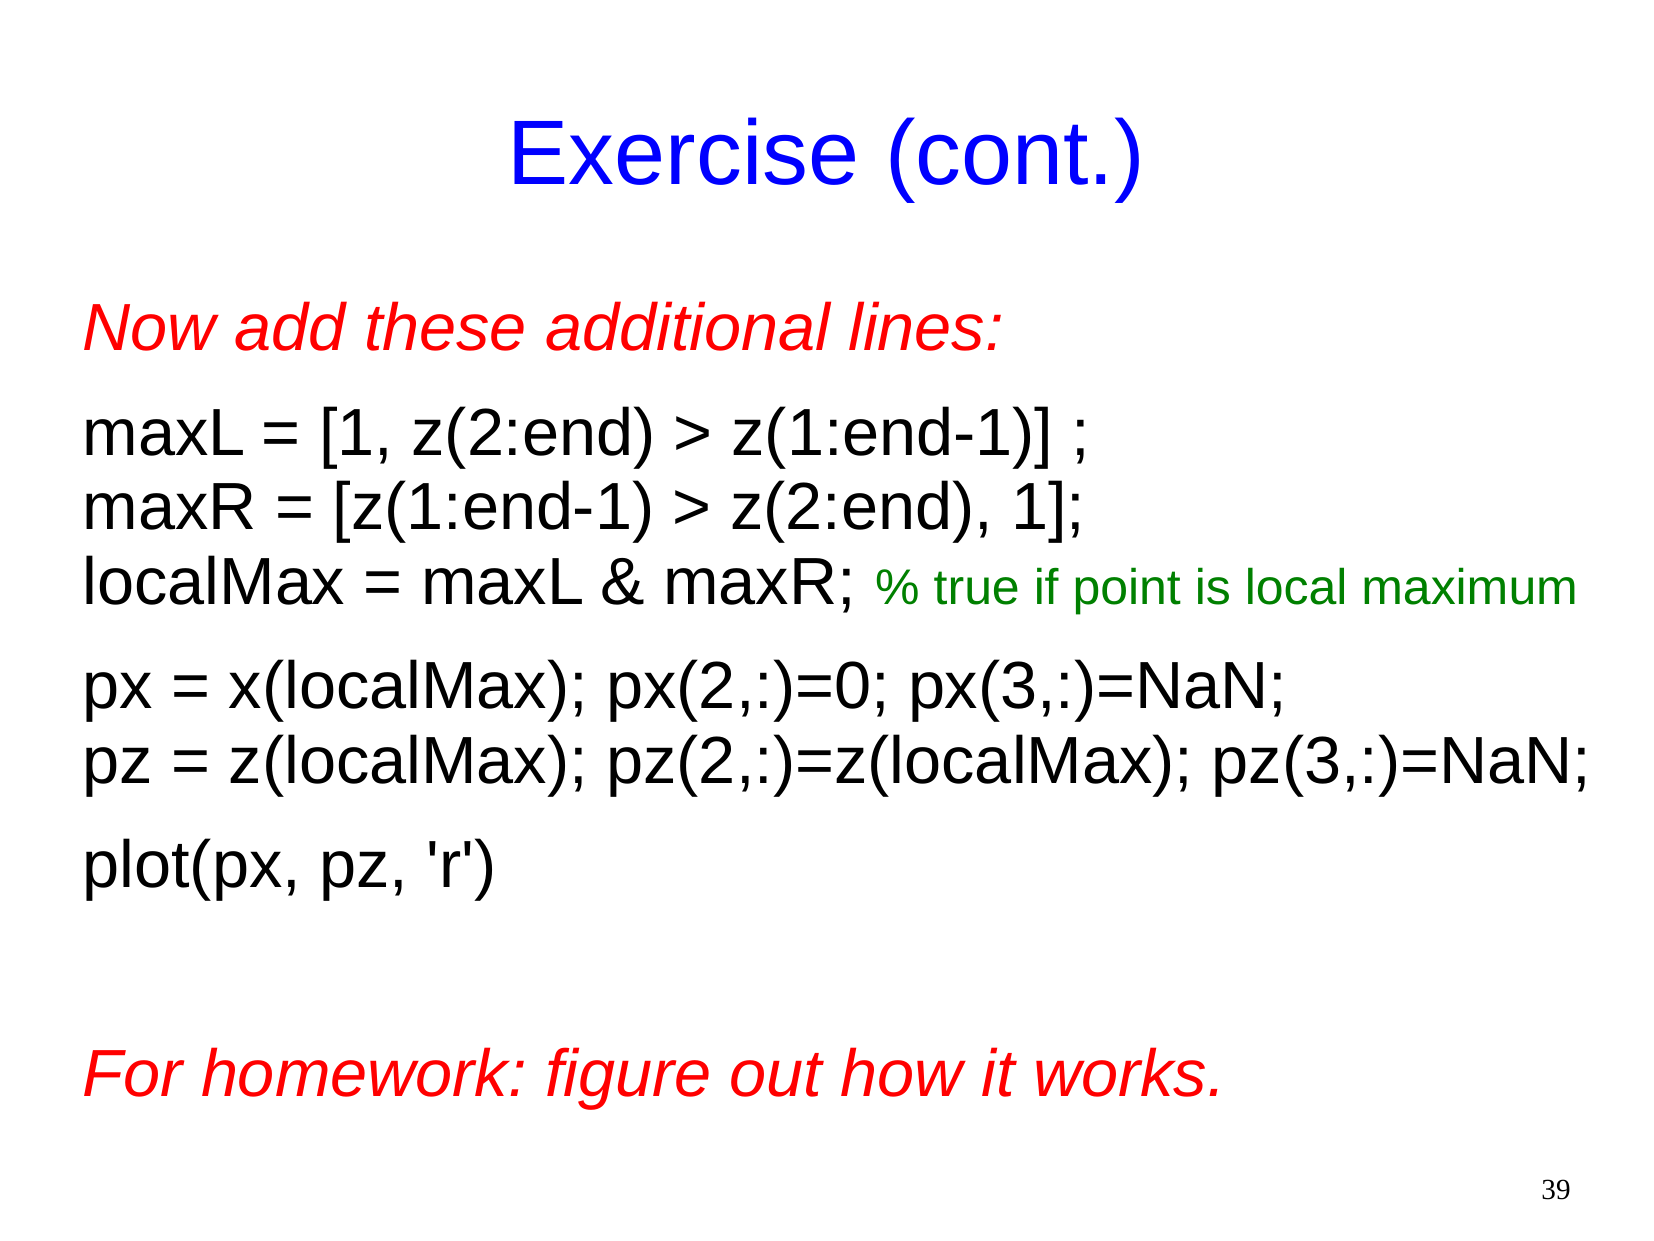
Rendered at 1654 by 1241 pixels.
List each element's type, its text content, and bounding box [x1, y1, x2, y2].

list Now add these additional lines: maxL = [1, z(2:end) > z(1:end-1)] ; maxR = [z(1:end-1) > z(2:end), 1]; localMax = maxL & maxR; % true if point is local maximum px = x(localMax); px(2,:)=0; px(3,:)=NaN; pz = z(localMax); pz(2,:)=z(localMax); pz(3,:)=NaN; plot(px, pz, 'r') For homework: figure out how it works. [82, 290, 1600, 1111]
title Exercise (cont.) [82, 56, 1571, 250]
